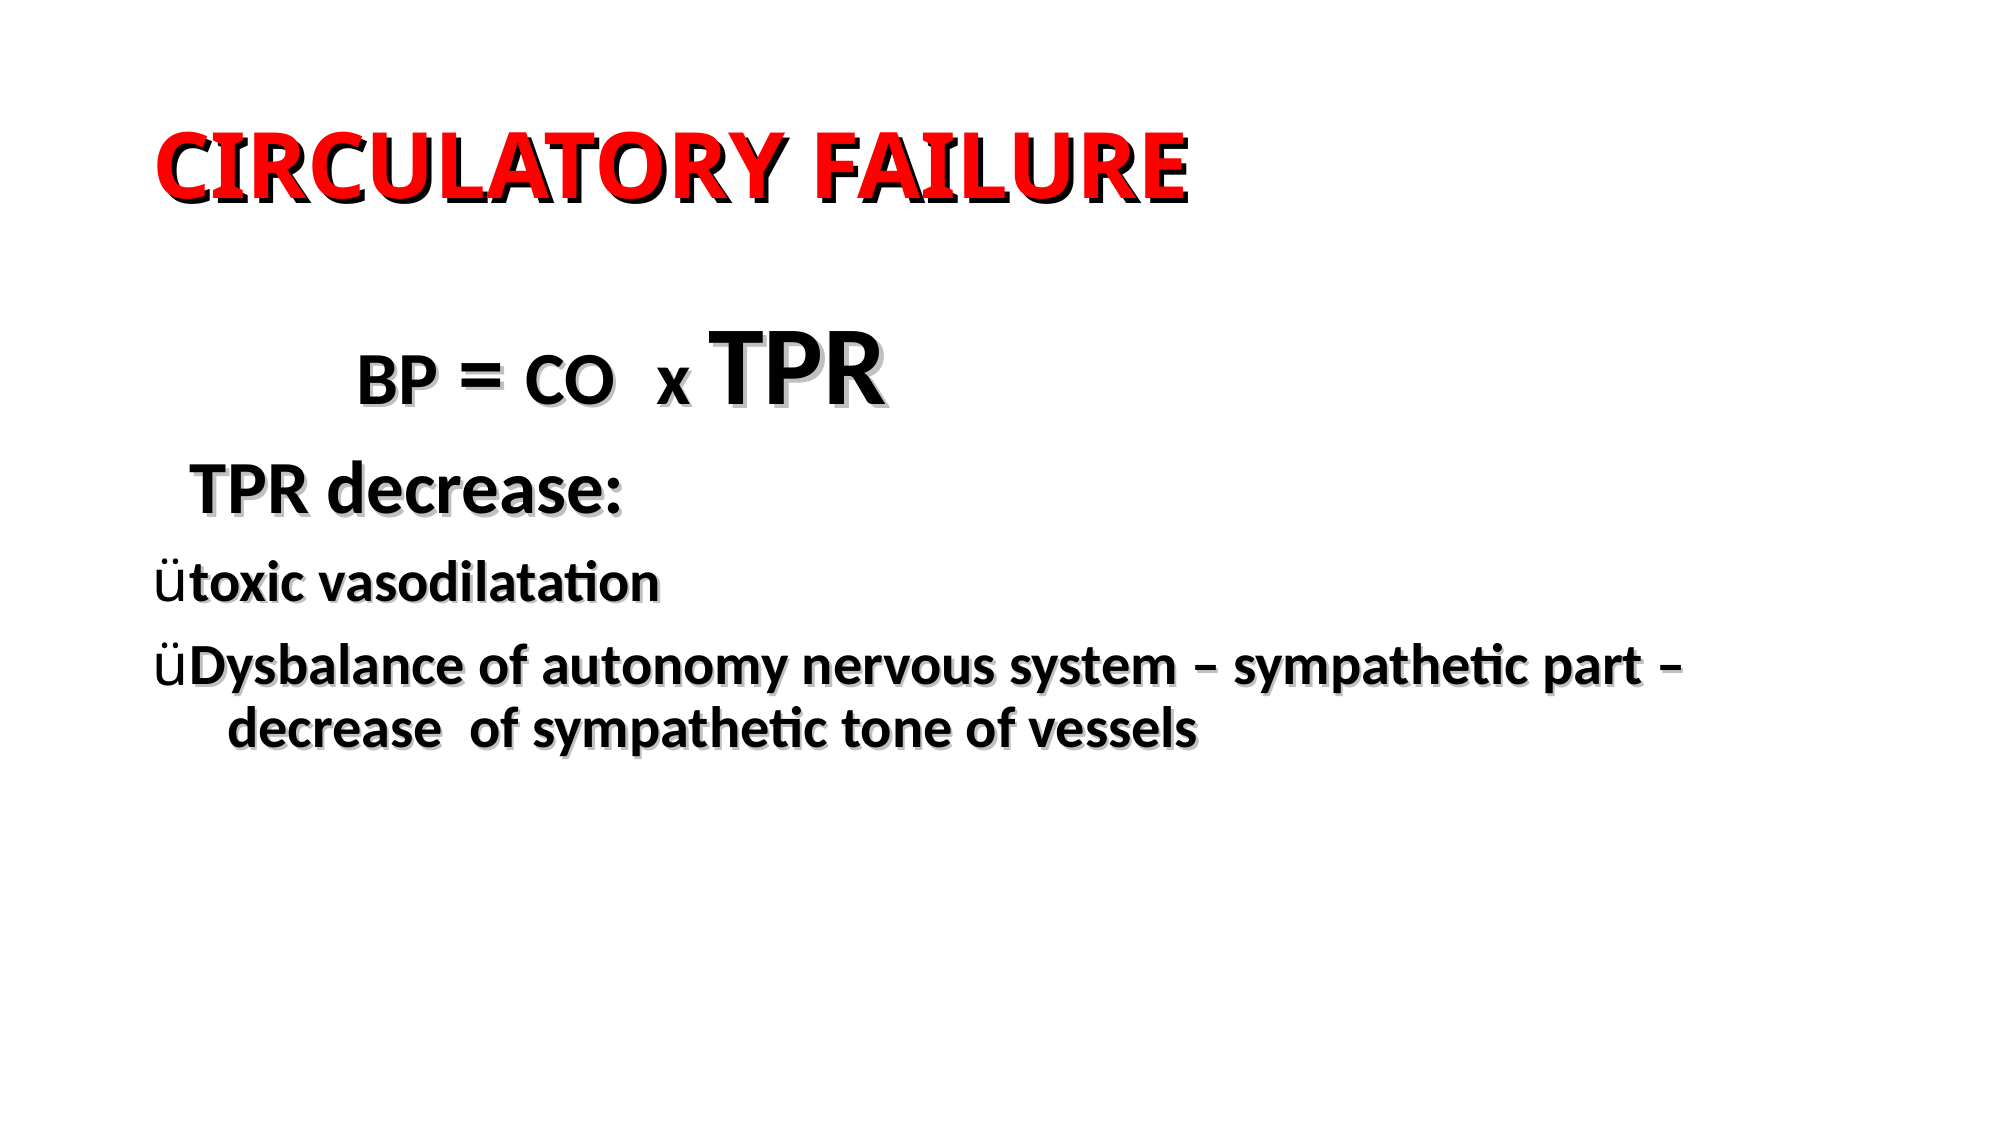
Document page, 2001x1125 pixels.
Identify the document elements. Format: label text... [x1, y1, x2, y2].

list BP = CO x TPR TPR decrease: toxic vasodilatation Dysbalance of autonomy nervous system – sympathetic part – decrease of sympathetic tone of vessels [137, 299, 1863, 1014]
title CIRCULATORY FAILURE [137, 59, 1863, 278]
